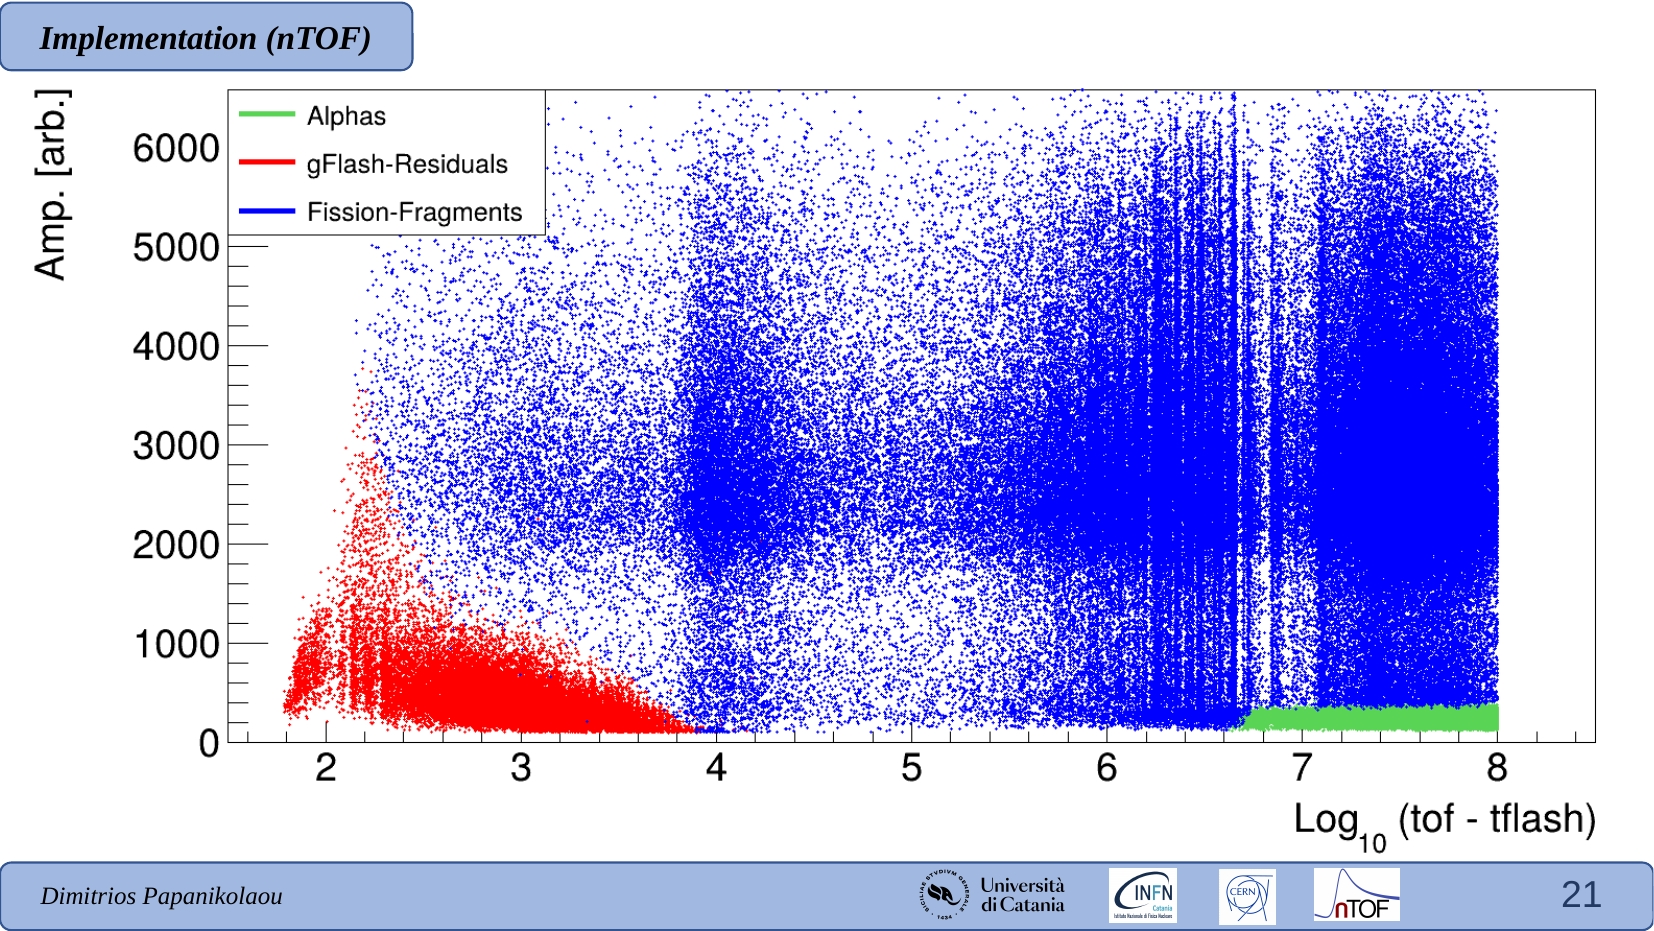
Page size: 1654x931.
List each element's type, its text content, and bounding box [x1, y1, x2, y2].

text_box [1086, 862, 1654, 931]
picture [1109, 868, 1177, 923]
picture [1314, 868, 1400, 921]
text_box [0, 862, 898, 931]
text_box Dimitrios Papanikolaou [11, 874, 312, 917]
picture [1219, 869, 1276, 925]
picture [25, 34, 1619, 931]
text_box Implementation (nTOF) [0, 2, 413, 71]
